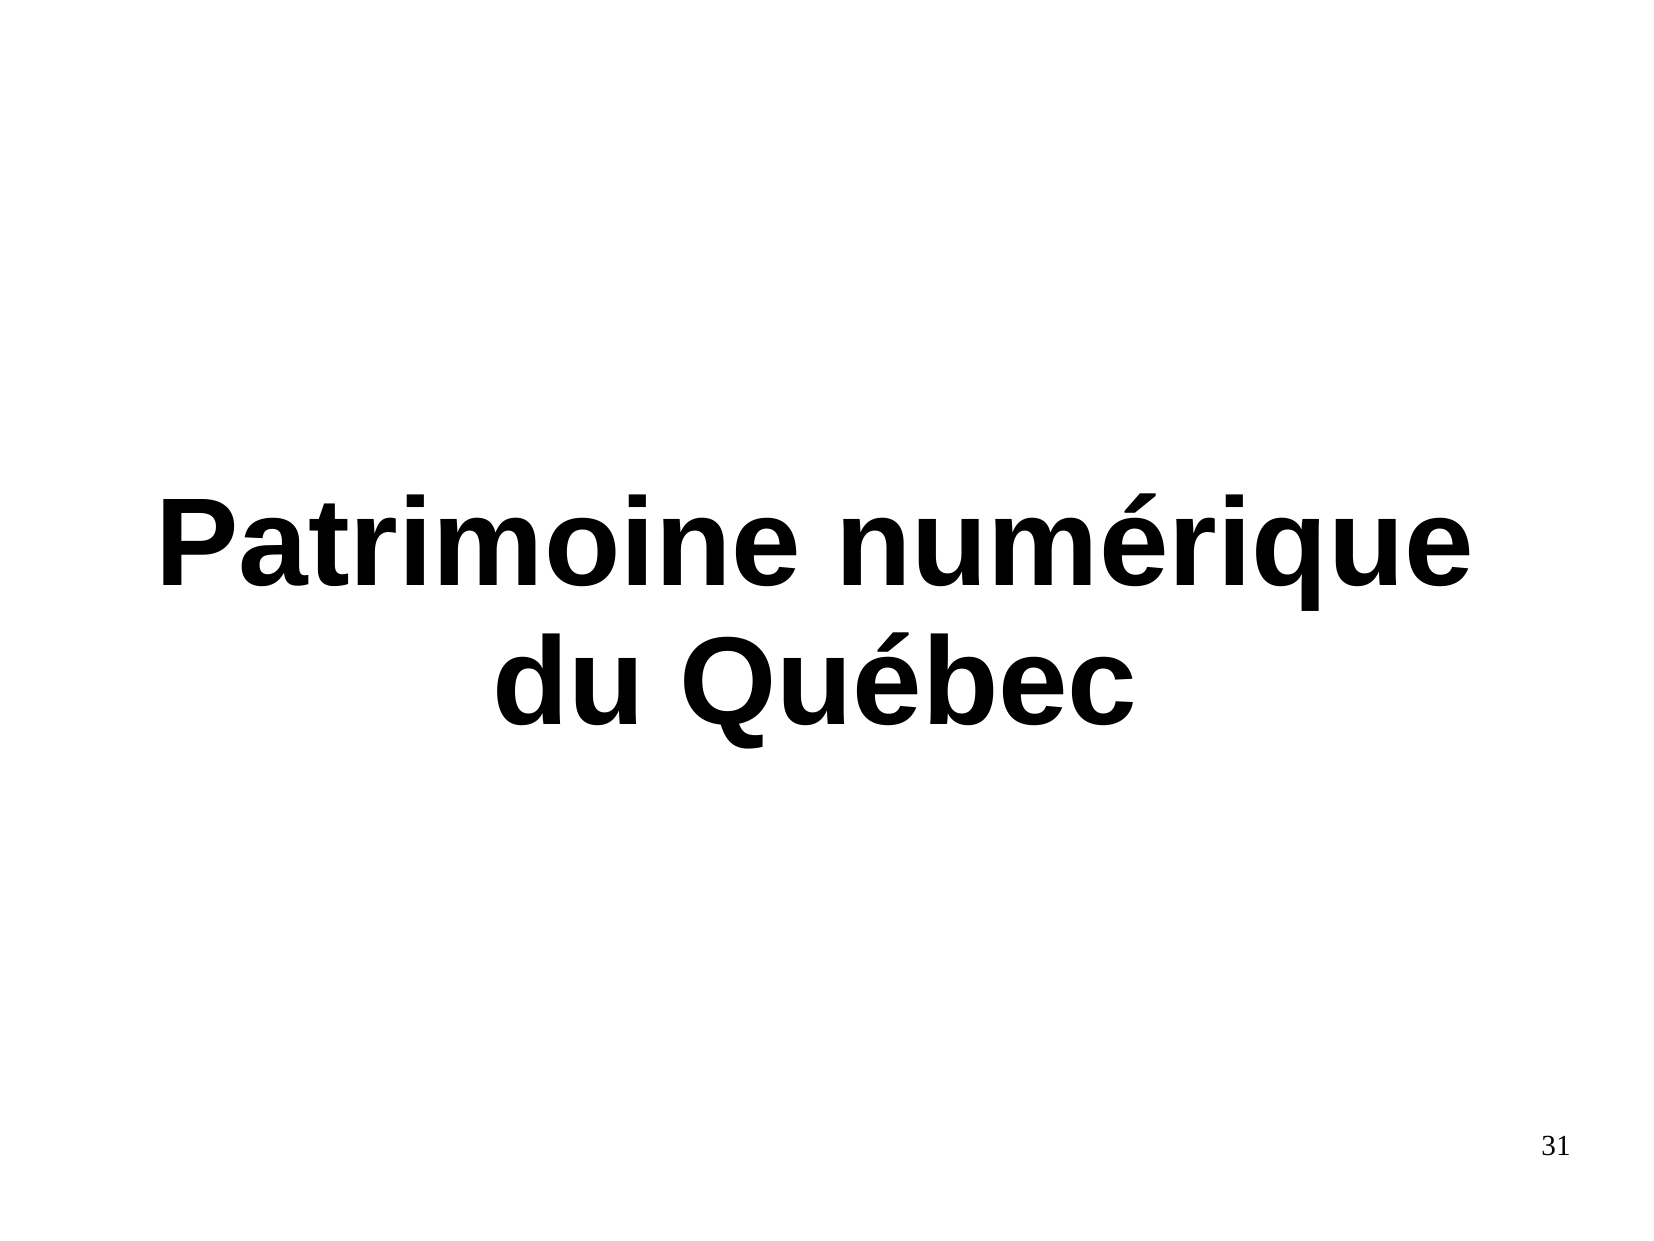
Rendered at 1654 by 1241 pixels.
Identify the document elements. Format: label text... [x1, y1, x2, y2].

title Patrimoine numérique du Québec [70, 471, 1560, 752]
